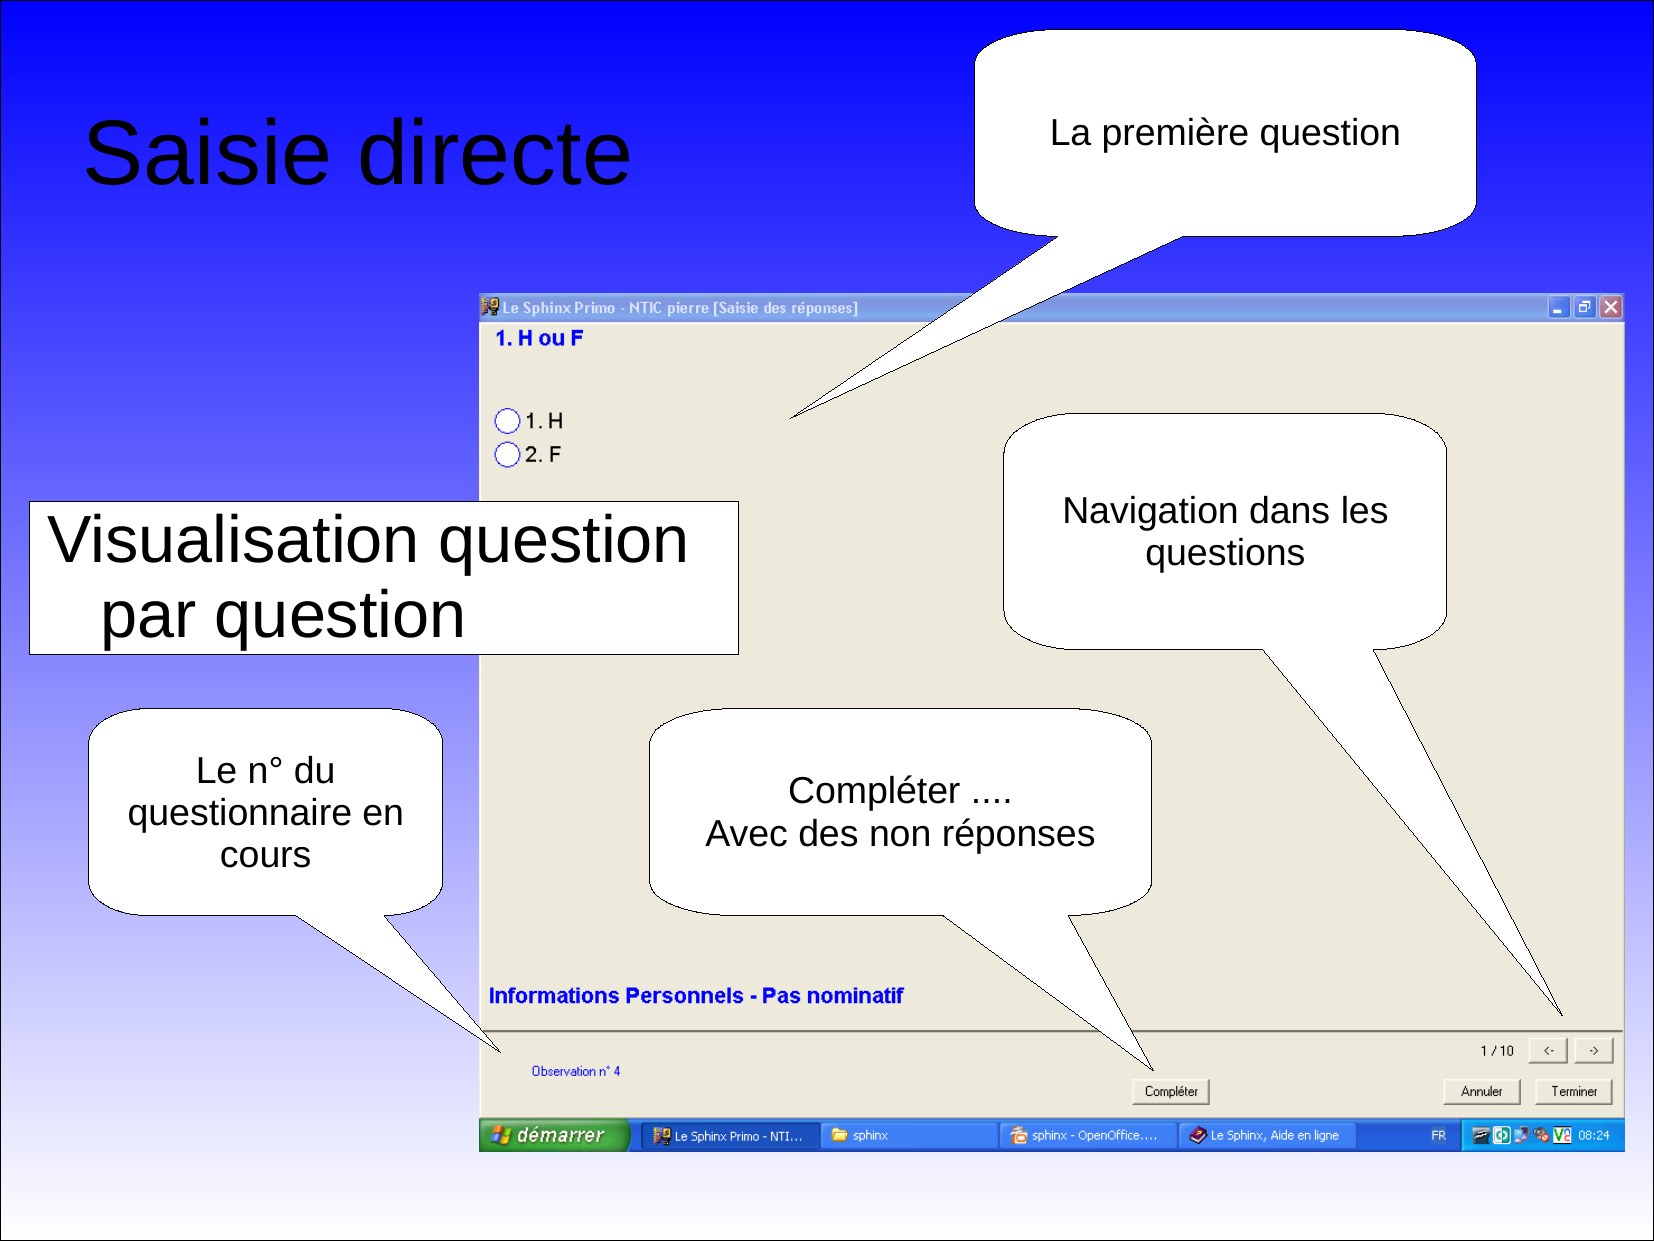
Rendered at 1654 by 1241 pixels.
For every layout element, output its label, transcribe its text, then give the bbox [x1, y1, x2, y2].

picture [479, 293, 1625, 1152]
title Saisie directe [82, 49, 1055, 257]
text_box La première question [790, 29, 1477, 419]
text_box Le n° du questionnaire en cours [88, 708, 501, 1053]
title Saisie directe [1141, 49, 1571, 257]
list Visualisation question par question [29, 501, 739, 655]
text_box Compléter .... Avec des non réponses [649, 708, 1154, 1071]
text_box Navigation dans les questions [1003, 413, 1563, 1016]
